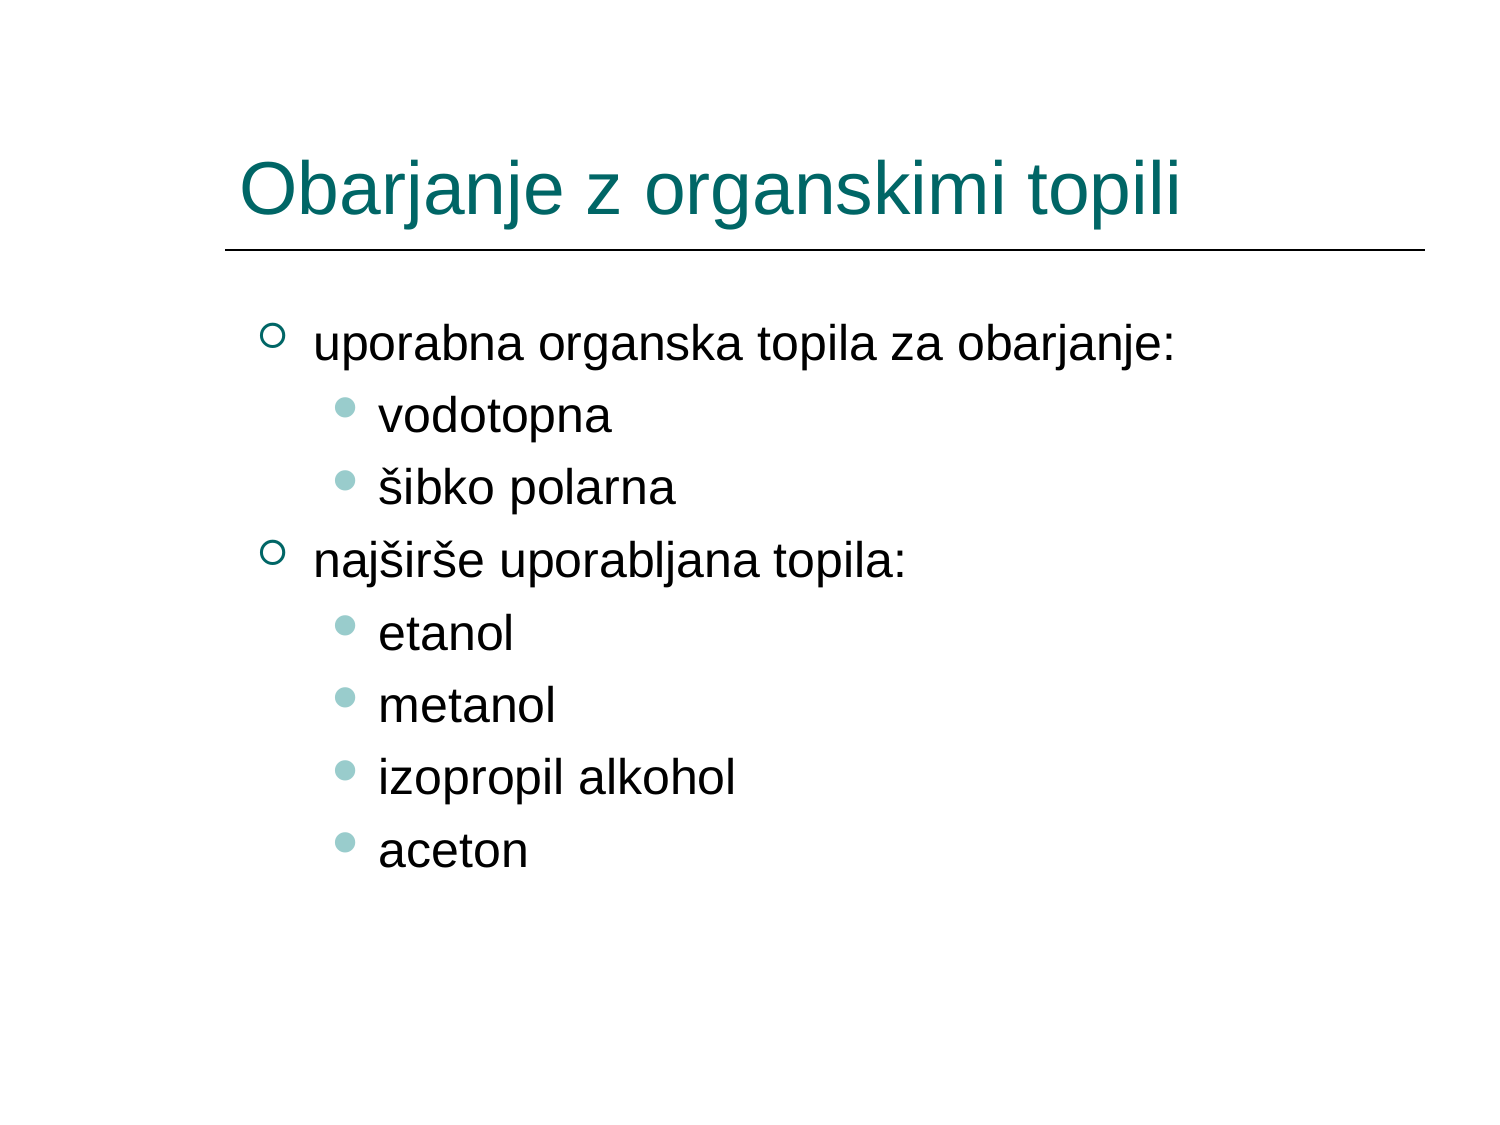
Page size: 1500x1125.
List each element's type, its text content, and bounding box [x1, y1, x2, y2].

title Obarjanje z organskimi topili [224, 49, 1425, 237]
list uporabna organska topila za obarjanje: vodotopna šibko polarna najširše uporabljana topila: etanol metanol izopropil alkohol aceton [242, 302, 1306, 978]
